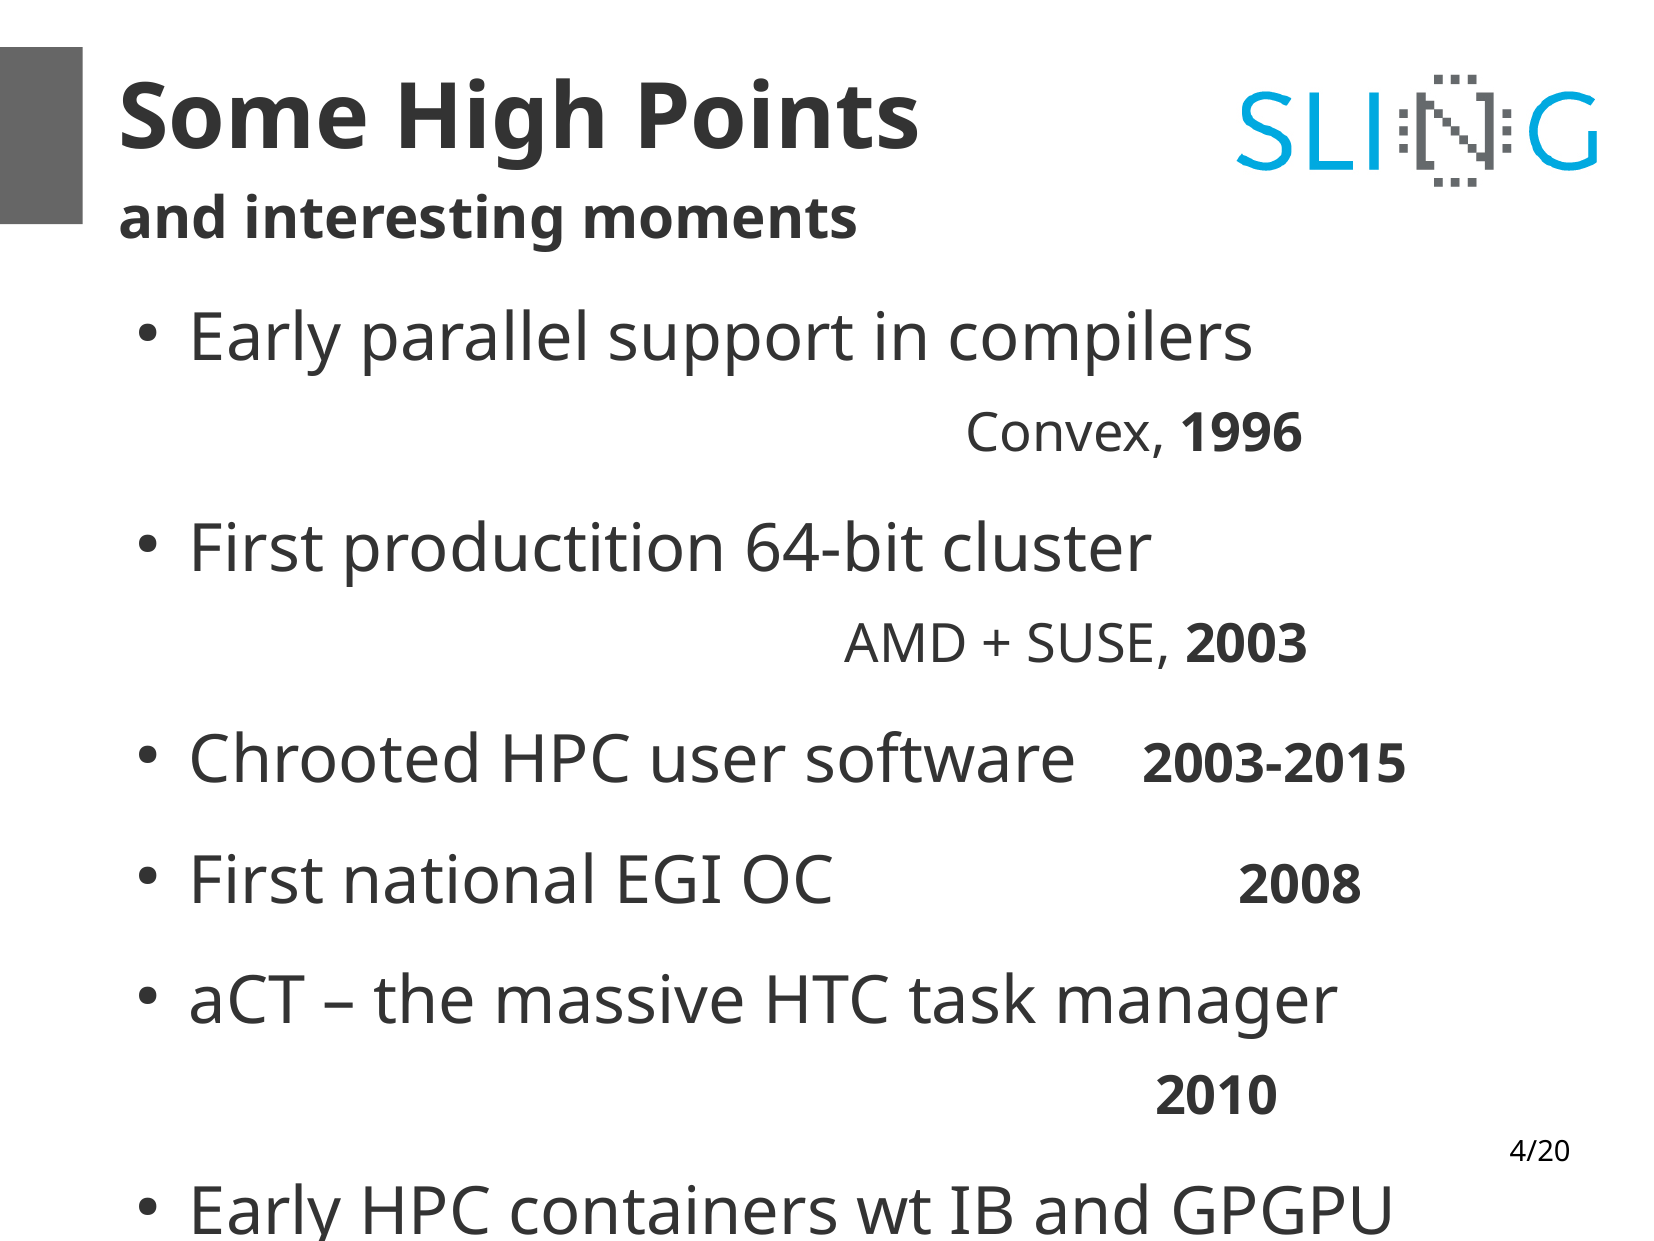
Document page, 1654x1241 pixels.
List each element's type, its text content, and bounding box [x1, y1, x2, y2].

title Some High Points and interesting moments [118, 49, 1571, 257]
list Early parallel support in compilers Convex, 1996 First productition 64-bit cluster AMD + SUSE, 2003 Chrooted HPC user software 2003-2015 First national EGI OC 2008 aCT – the massive HTC task manager 2010 Early HPC containers wt IB and GPGPU Singularity HPC, -nv option, ATLAS deploy [118, 289, 1536, 1009]
picture [1185, 14, 1648, 247]
